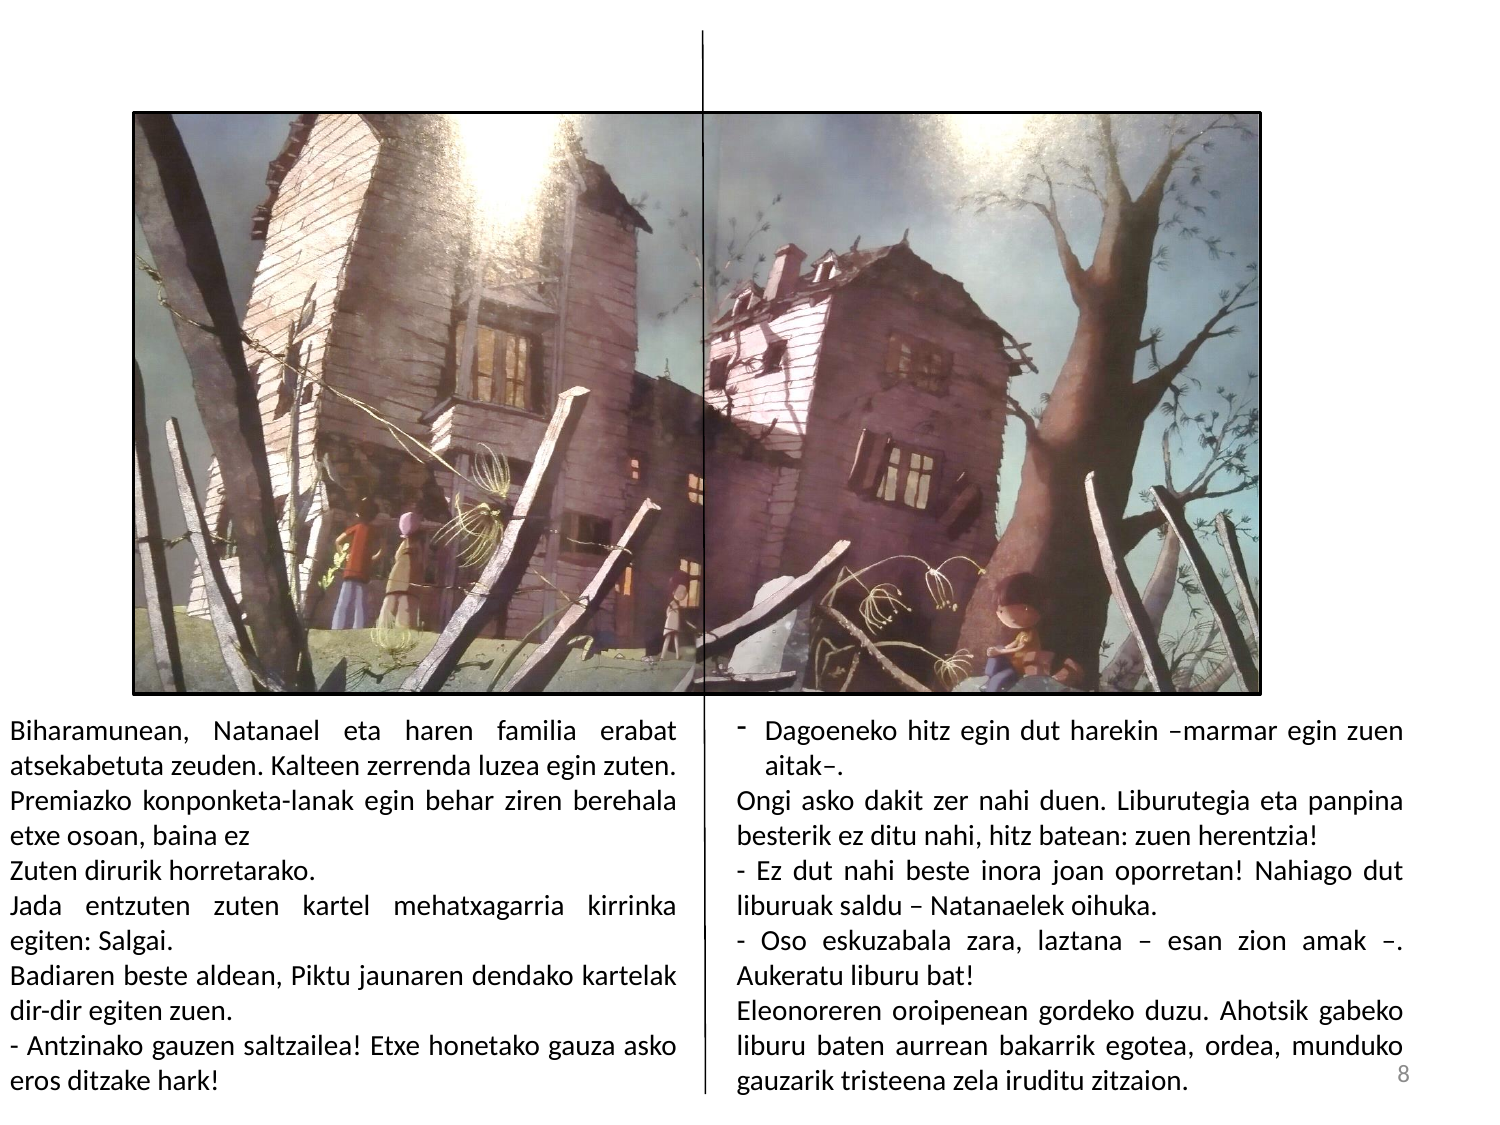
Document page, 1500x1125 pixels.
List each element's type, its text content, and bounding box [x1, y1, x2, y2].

picture [135, 113, 703, 693]
slide_number <numéro> [1419, 1042, 1425, 1103]
text_box Biharamunean, Natanael eta haren familia erabat atsekabetuta zeuden. Kalteen zerrenda luzea egin zuten. Premiazko konponketa-lanak egin behar ziren berehala etxe osoan, baina ez Zuten dirurik horretarako. Jada entzuten zuten kartel mehatxagarria kirrinka egiten: Salgai. Badiaren beste aldean, Piktu jaunaren dendako kartelak dir-dir egiten zuen. - Antzinako gauzen saltzailea! Etxe honetako gauza asko eros ditzake hark! [0, 704, 692, 1125]
text_box Dagoeneko hitz egin dut harekin –marmar egin zuen aitak–. Ongi asko dakit zer nahi duen. Liburutegia eta panpina besterik ez ditu nahi, hitz batean: zuen herentzia! - Ez dut nahi beste inora joan oporretan! Nahiago dut liburuak saldu – Natanaelek oihuka. - Oso eskuzabala zara, laztana – esan zion amak –. Aukeratu liburu bat! Eleonoreren oroipenean gordeko duzu. Ahotsik gabeko liburu baten aurrean bakarrik egotea, ordea, munduko gauzarik tristeena zela iruditu zitzaion. [721, 704, 1419, 1104]
picture [704, 113, 1259, 693]
